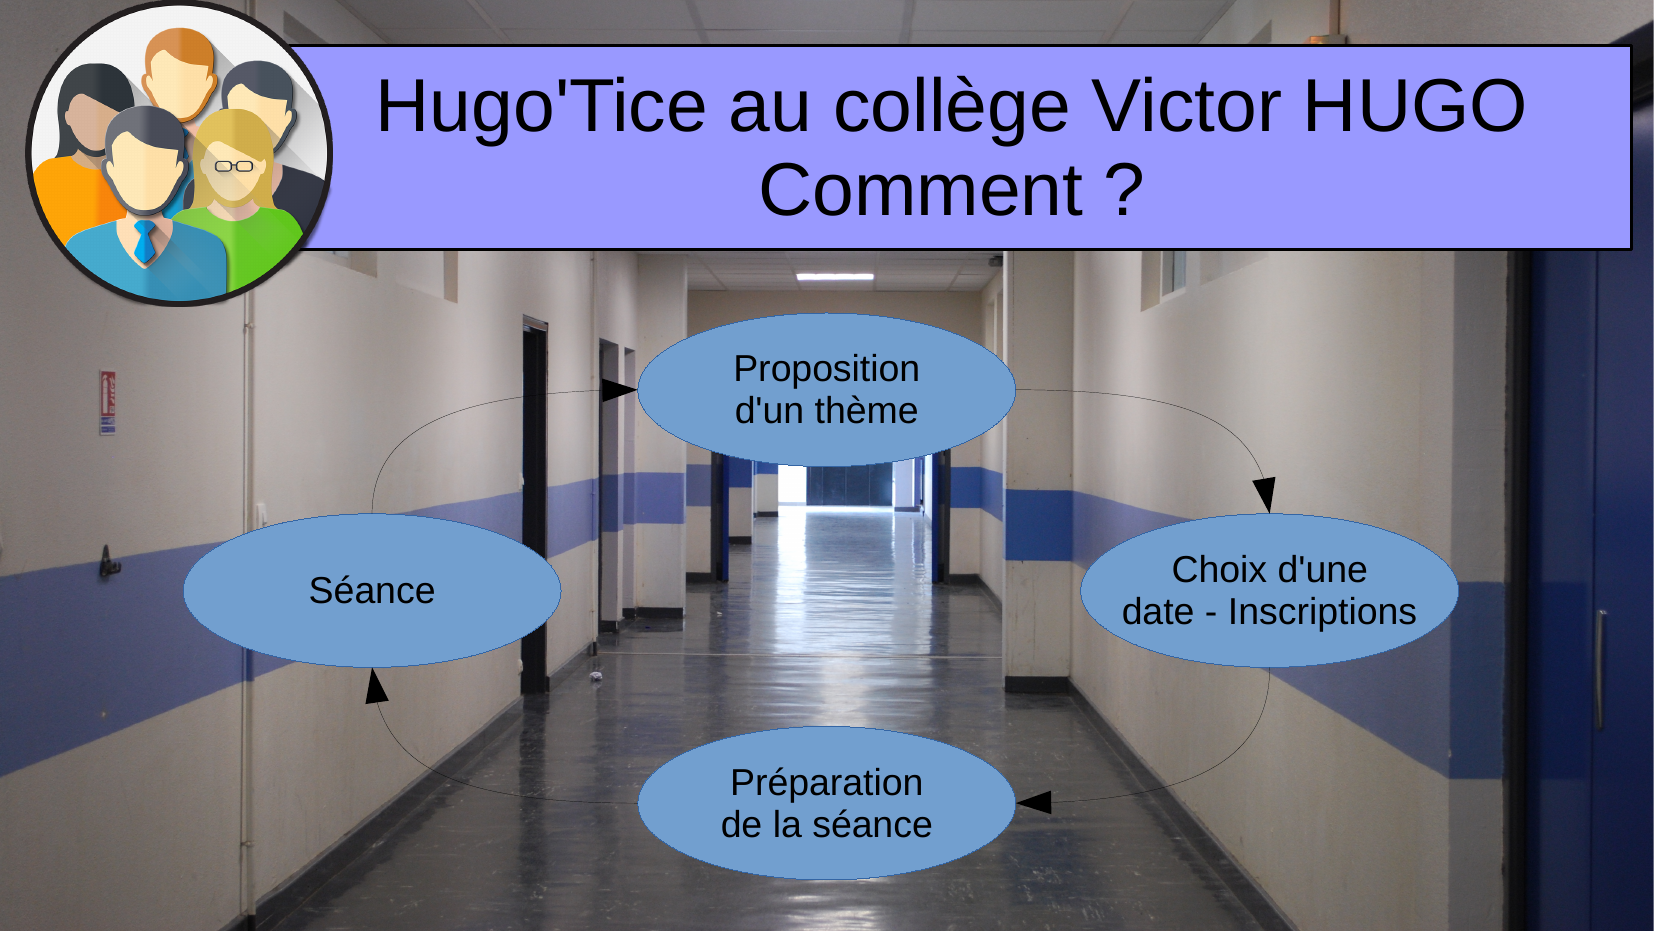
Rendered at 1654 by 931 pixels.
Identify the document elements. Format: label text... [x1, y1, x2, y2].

text_box Choix d'une date - Inscriptions [1080, 513, 1459, 668]
text_box Séance [183, 513, 562, 668]
picture [0, 0, 1654, 931]
text_box Préparation de la séance [637, 726, 1016, 880]
text_box Proposition d'un thème [637, 312, 1016, 467]
text_box Hugo'Tice au collège Victor HUGO Comment ? [333, 45, 1632, 250]
